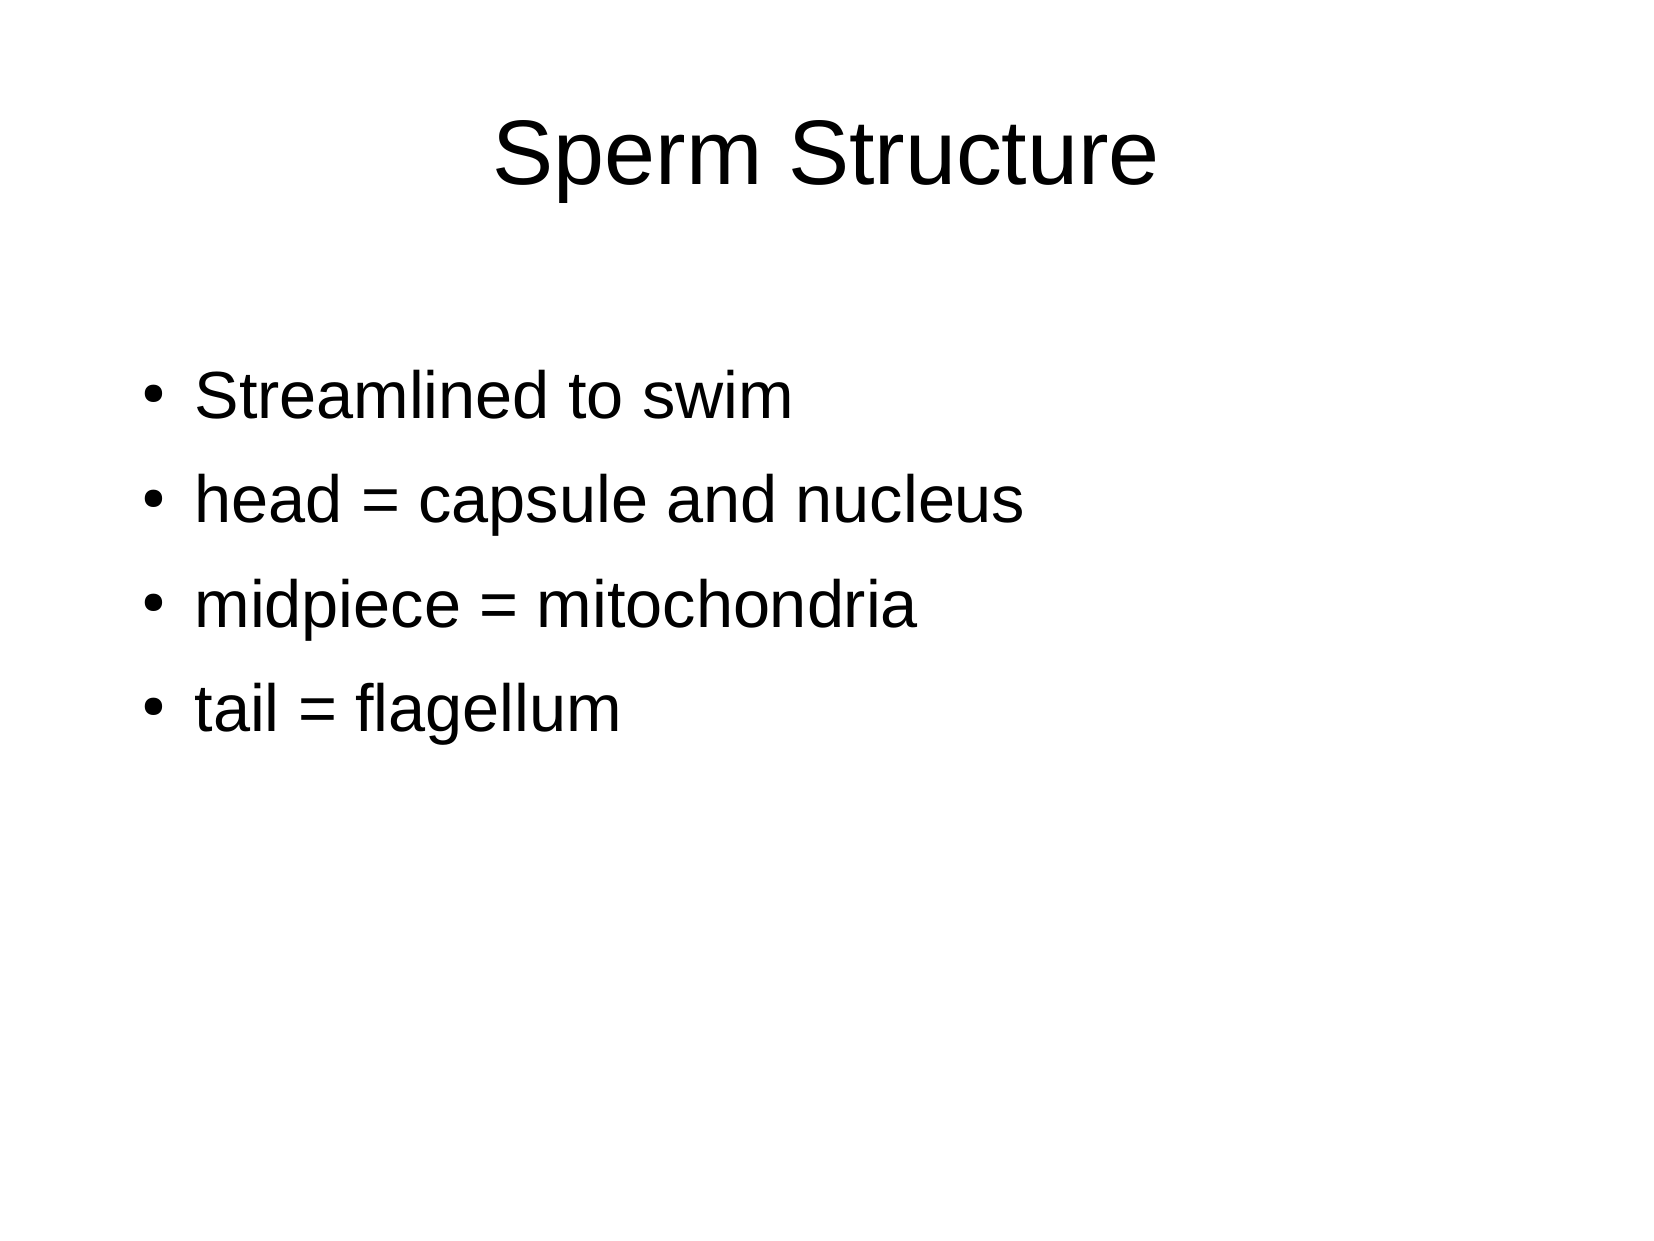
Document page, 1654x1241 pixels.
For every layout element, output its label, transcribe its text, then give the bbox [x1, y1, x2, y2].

list Streamlined to swim head = capsule and nucleus midpiece = mitochondria tail = flagellum [124, 358, 1530, 1088]
title Sperm Structure [82, 49, 1571, 257]
